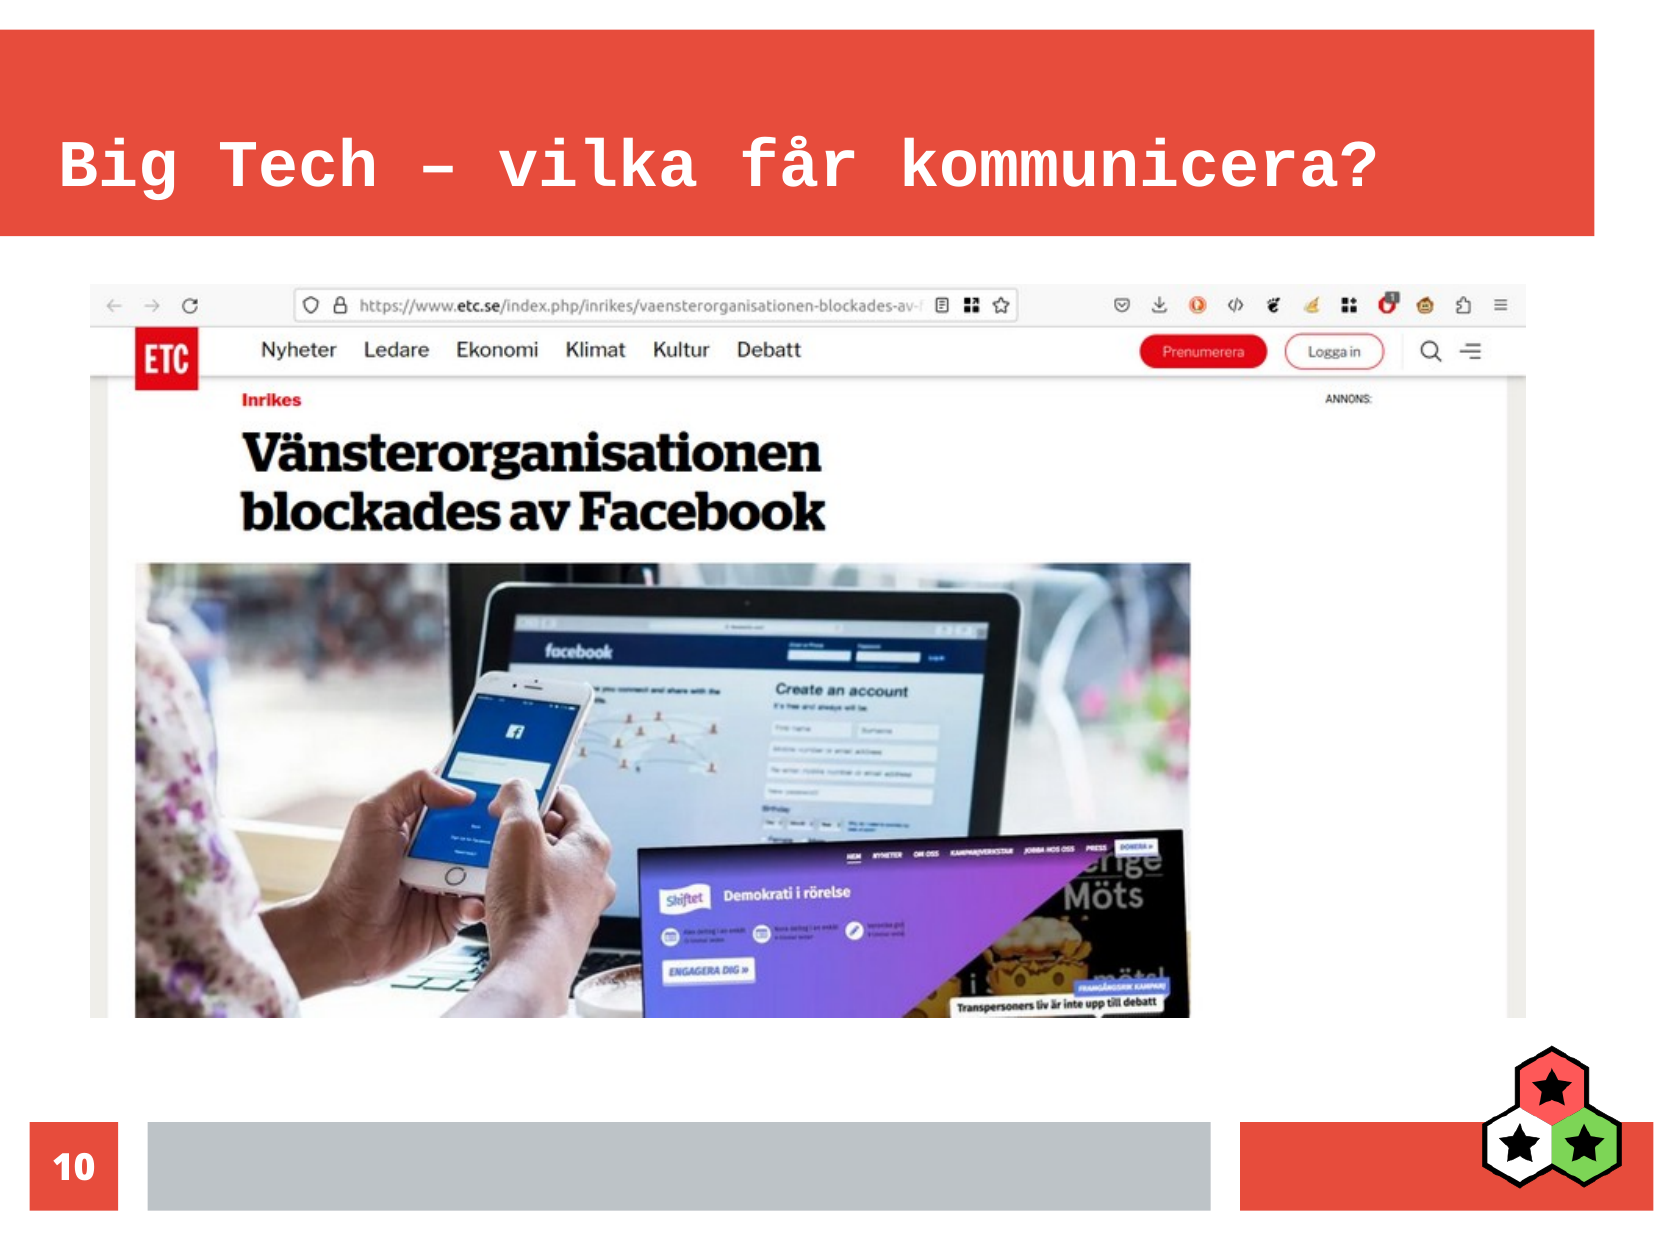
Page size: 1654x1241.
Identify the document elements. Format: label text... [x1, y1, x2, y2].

picture [90, 284, 1526, 1018]
picture [1463, 1028, 1640, 1205]
title Big Tech – vilka får kommunicera? [59, 59, 1595, 207]
